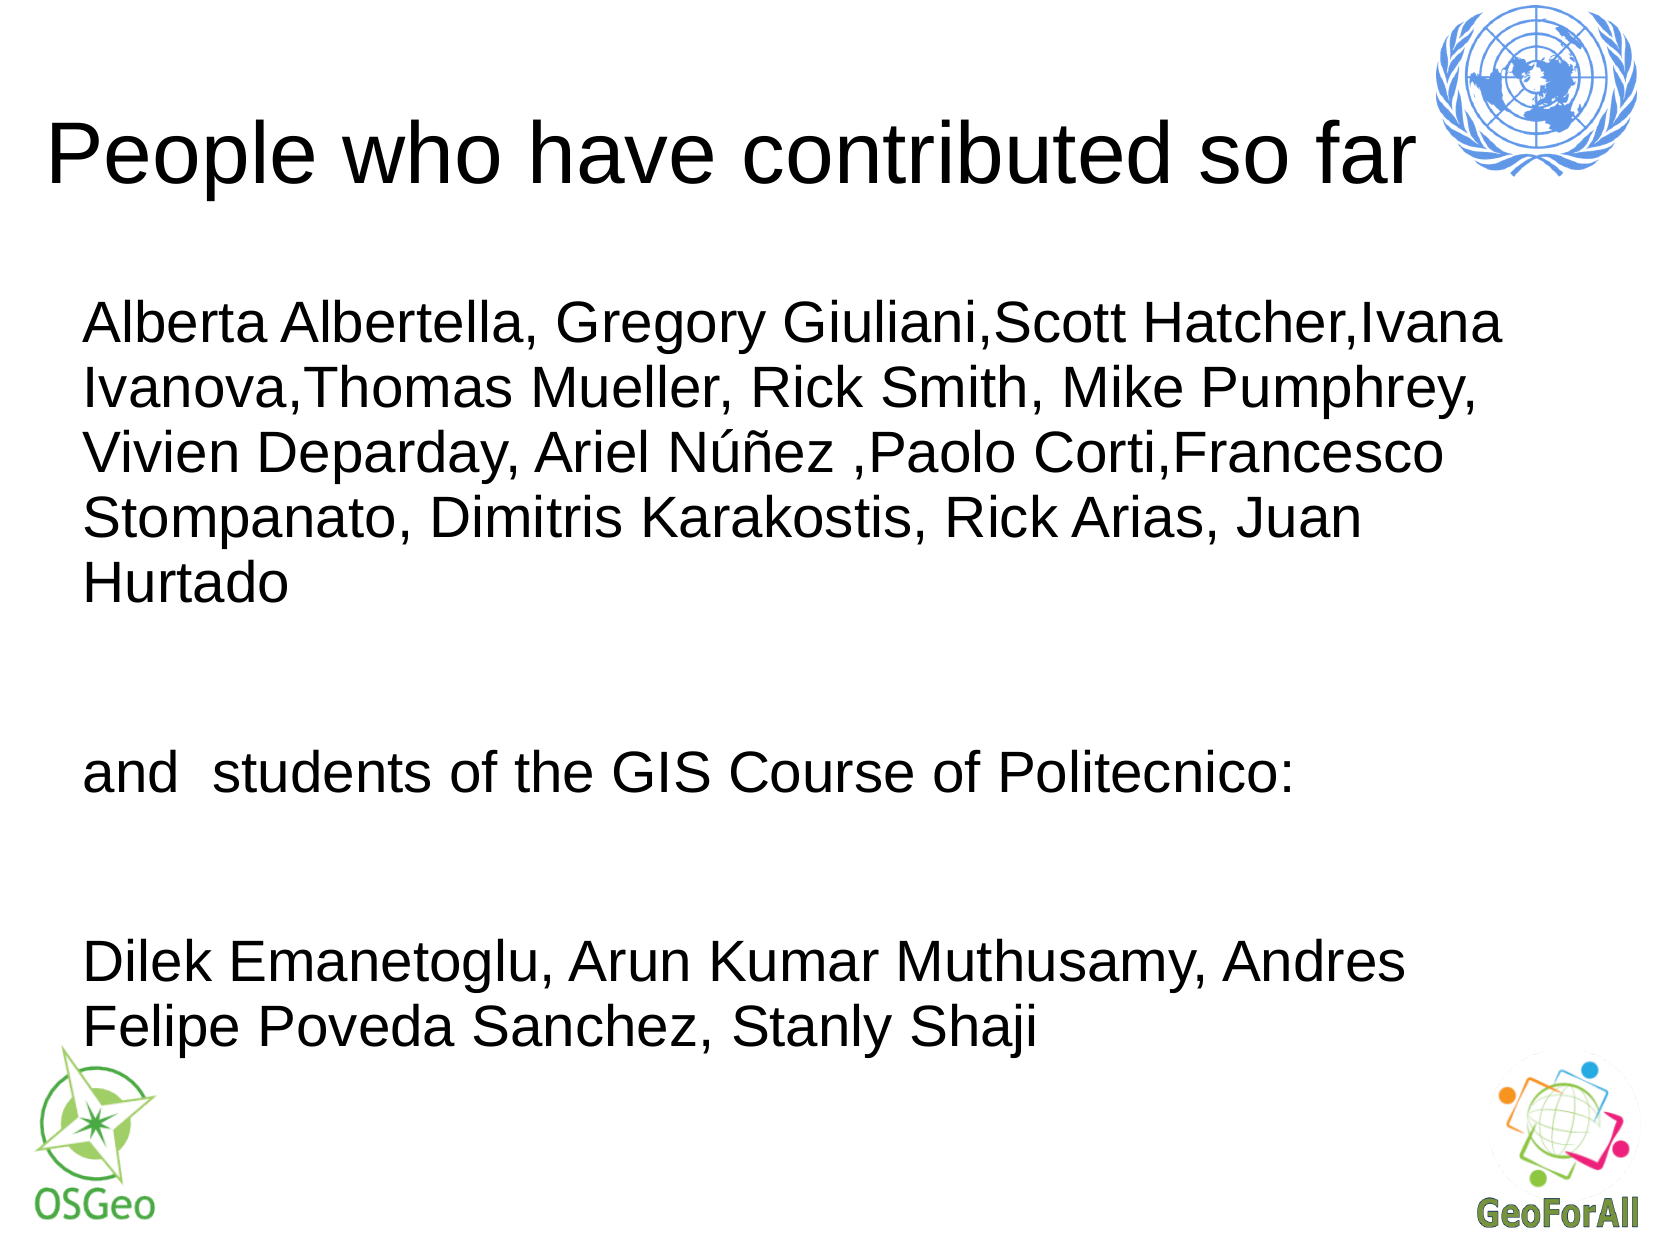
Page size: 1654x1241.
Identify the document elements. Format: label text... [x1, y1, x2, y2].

picture [1416, 5, 1654, 180]
title People who have contributed so far [0, 49, 1477, 257]
picture [1437, 1048, 1654, 1241]
list Alberta Albertella, Gregory Giuliani,Scott Hatcher,Ivana Ivanova,Thomas Mueller, Rick Smith, Mike Pumphrey, Vivien Deparday, Ariel Núñez ,Paolo Corti,Francesco Stompanato, Dimitris Karakostis, Rick Arias, Juan Hurtado and students of the GIS Course of Politecnico: Dilek Emanetoglu, Arun Kumar Muthusamy, Andres Felipe Poveda Sanchez, Stanly Shaji [82, 290, 1571, 1010]
picture [6, 1043, 184, 1221]
